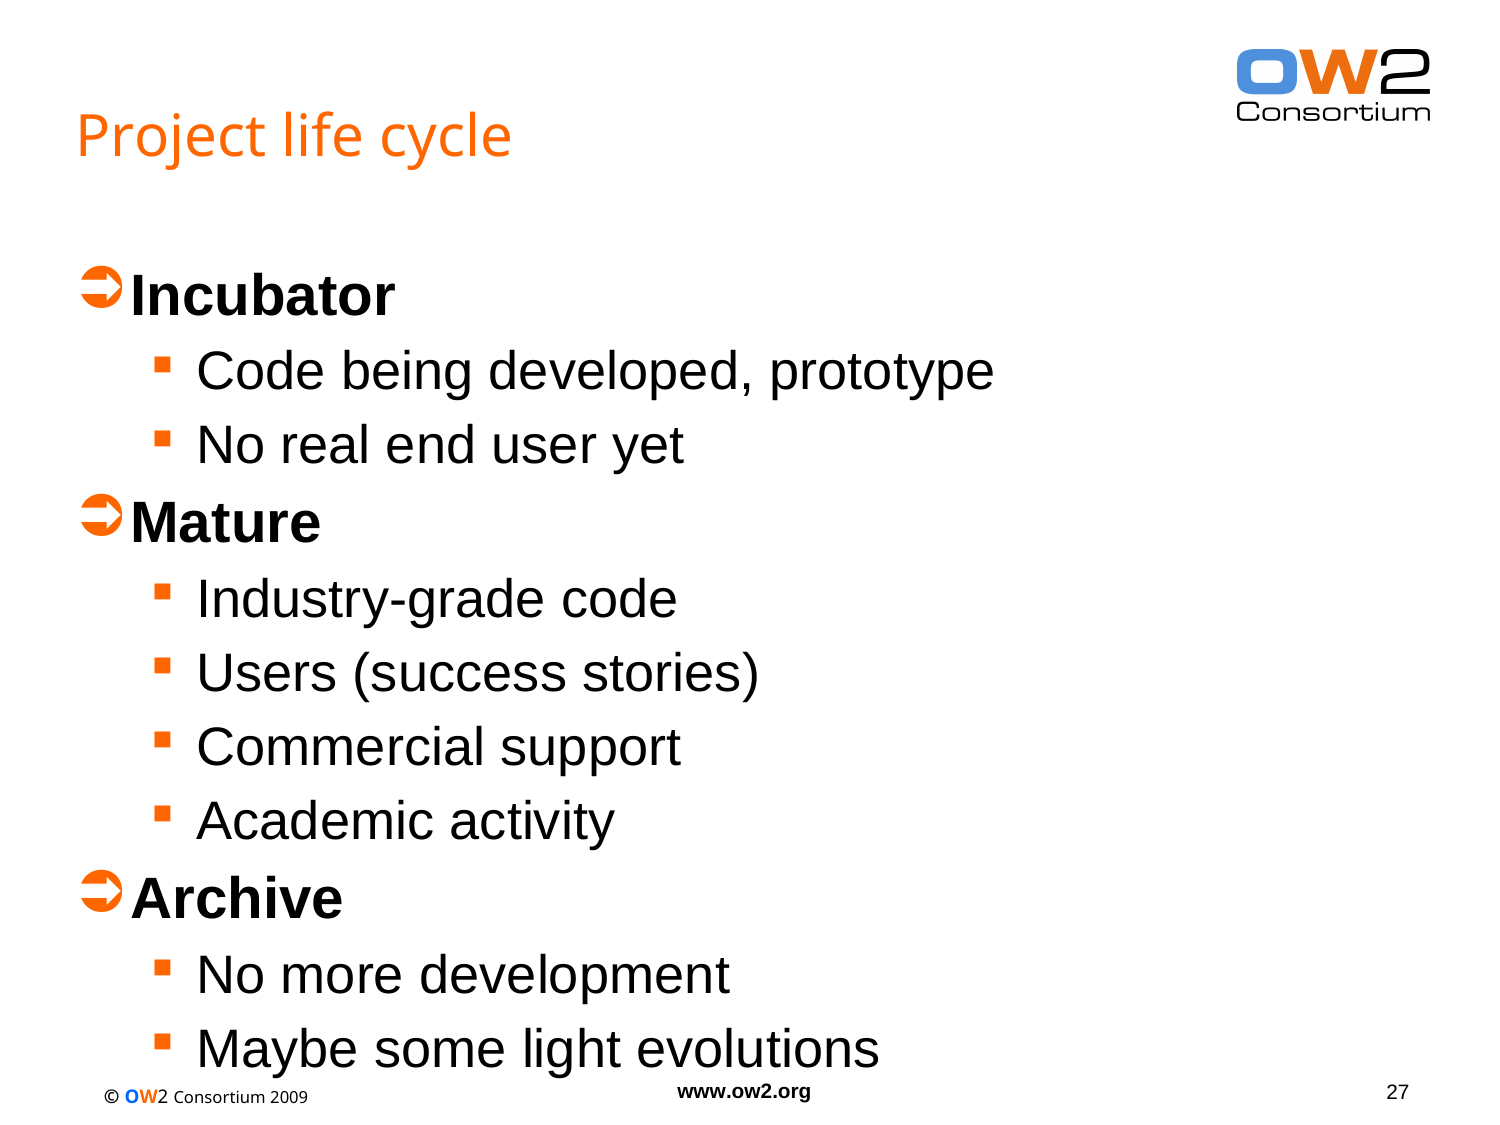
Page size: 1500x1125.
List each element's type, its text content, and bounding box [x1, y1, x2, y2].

list Incubator Code being developed, prototype No real end user yet Mature Industry-grade code Users (success stories) Commercial support Academic activity Archive No more development Maybe some light evolutions [74, 262, 1425, 1080]
title Project life cycle [75, 45, 1175, 215]
